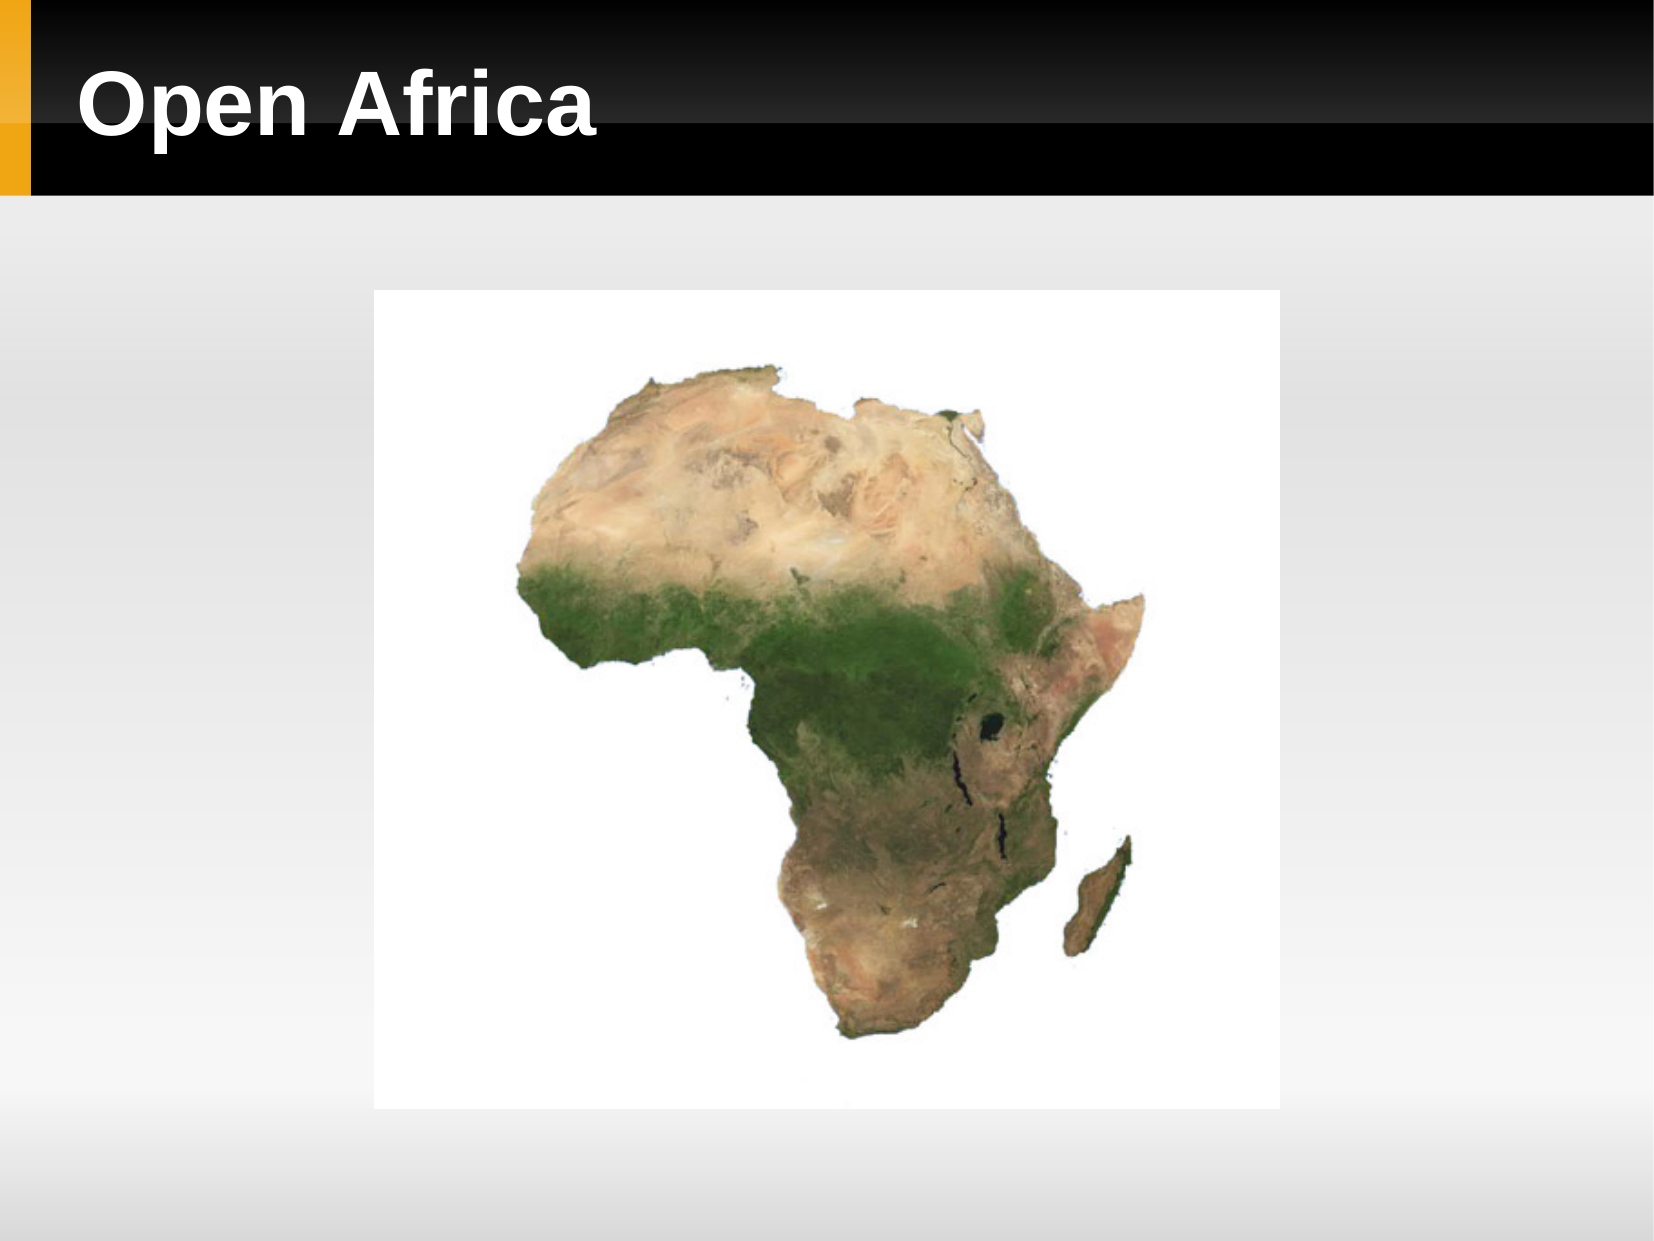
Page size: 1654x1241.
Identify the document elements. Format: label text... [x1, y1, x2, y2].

title Open Africa [76, 0, 1565, 208]
picture [0, 0, 1654, 1241]
